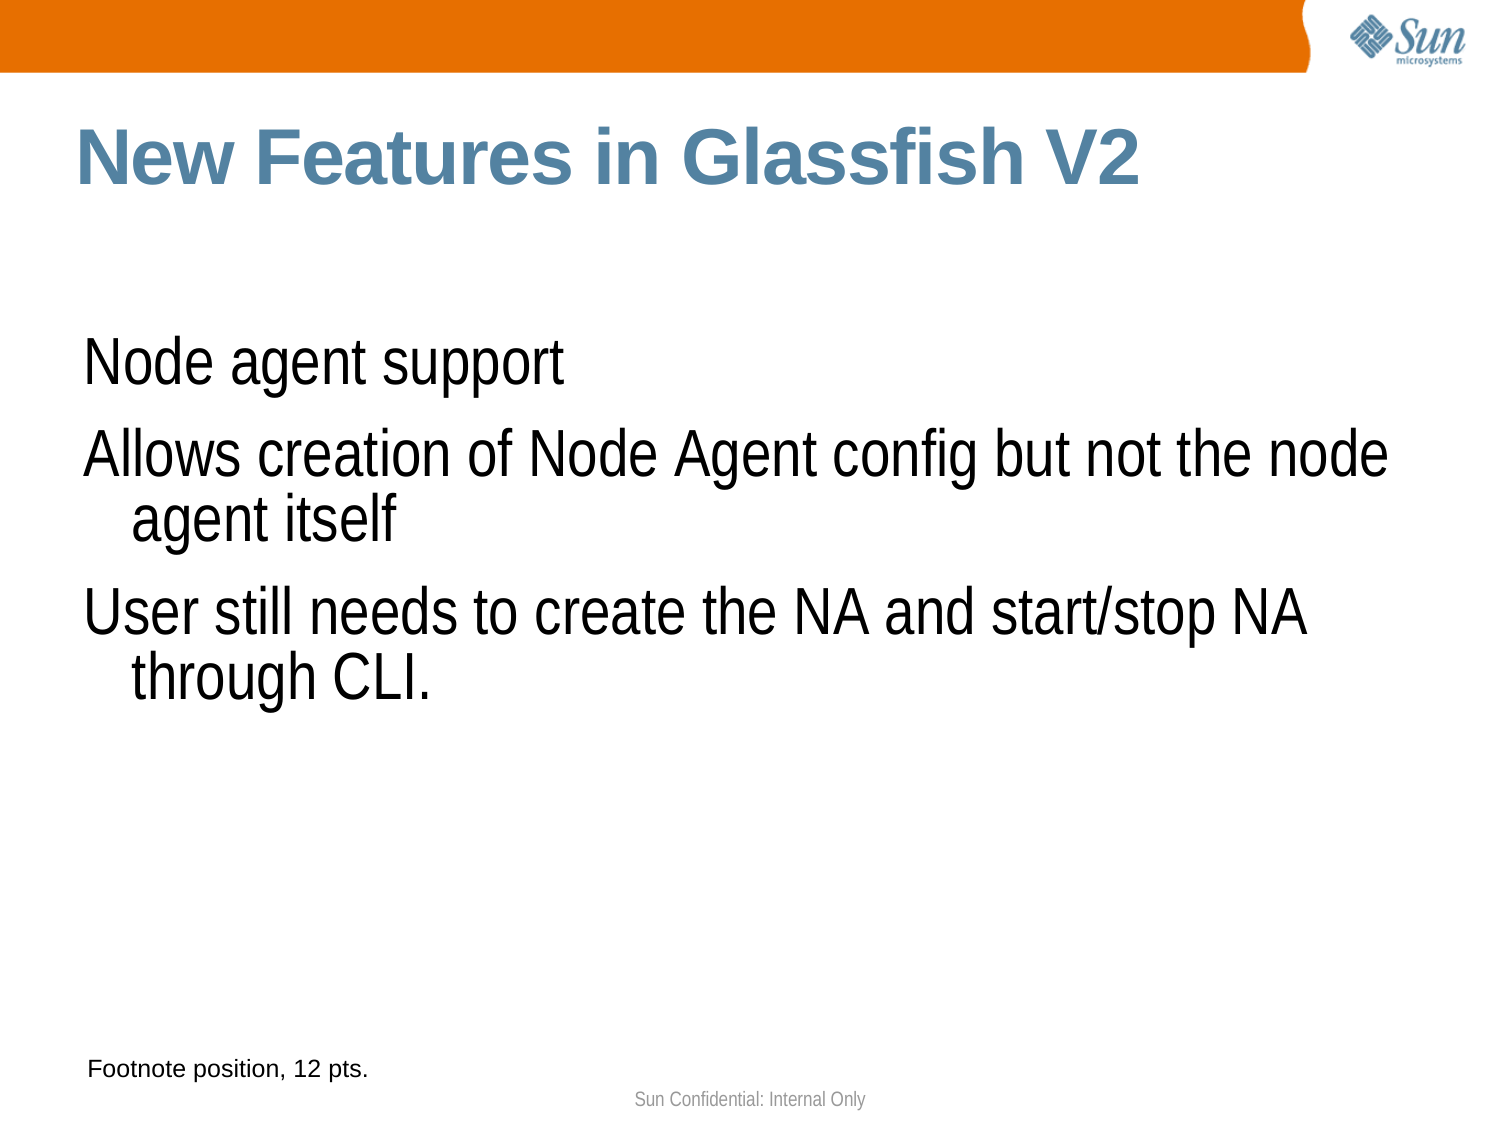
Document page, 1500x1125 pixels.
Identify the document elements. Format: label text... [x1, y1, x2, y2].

text_box Footnote position, 12 pts. [87, 1027, 1143, 1084]
picture [0, 0, 1500, 75]
list Node agent support Allows creation of Node Agent config but not the node agent itself User still needs to create the NA and start/stop NA through CLI. [64, 332, 1425, 975]
title New Features in Glassfish V2 [75, 120, 1437, 225]
